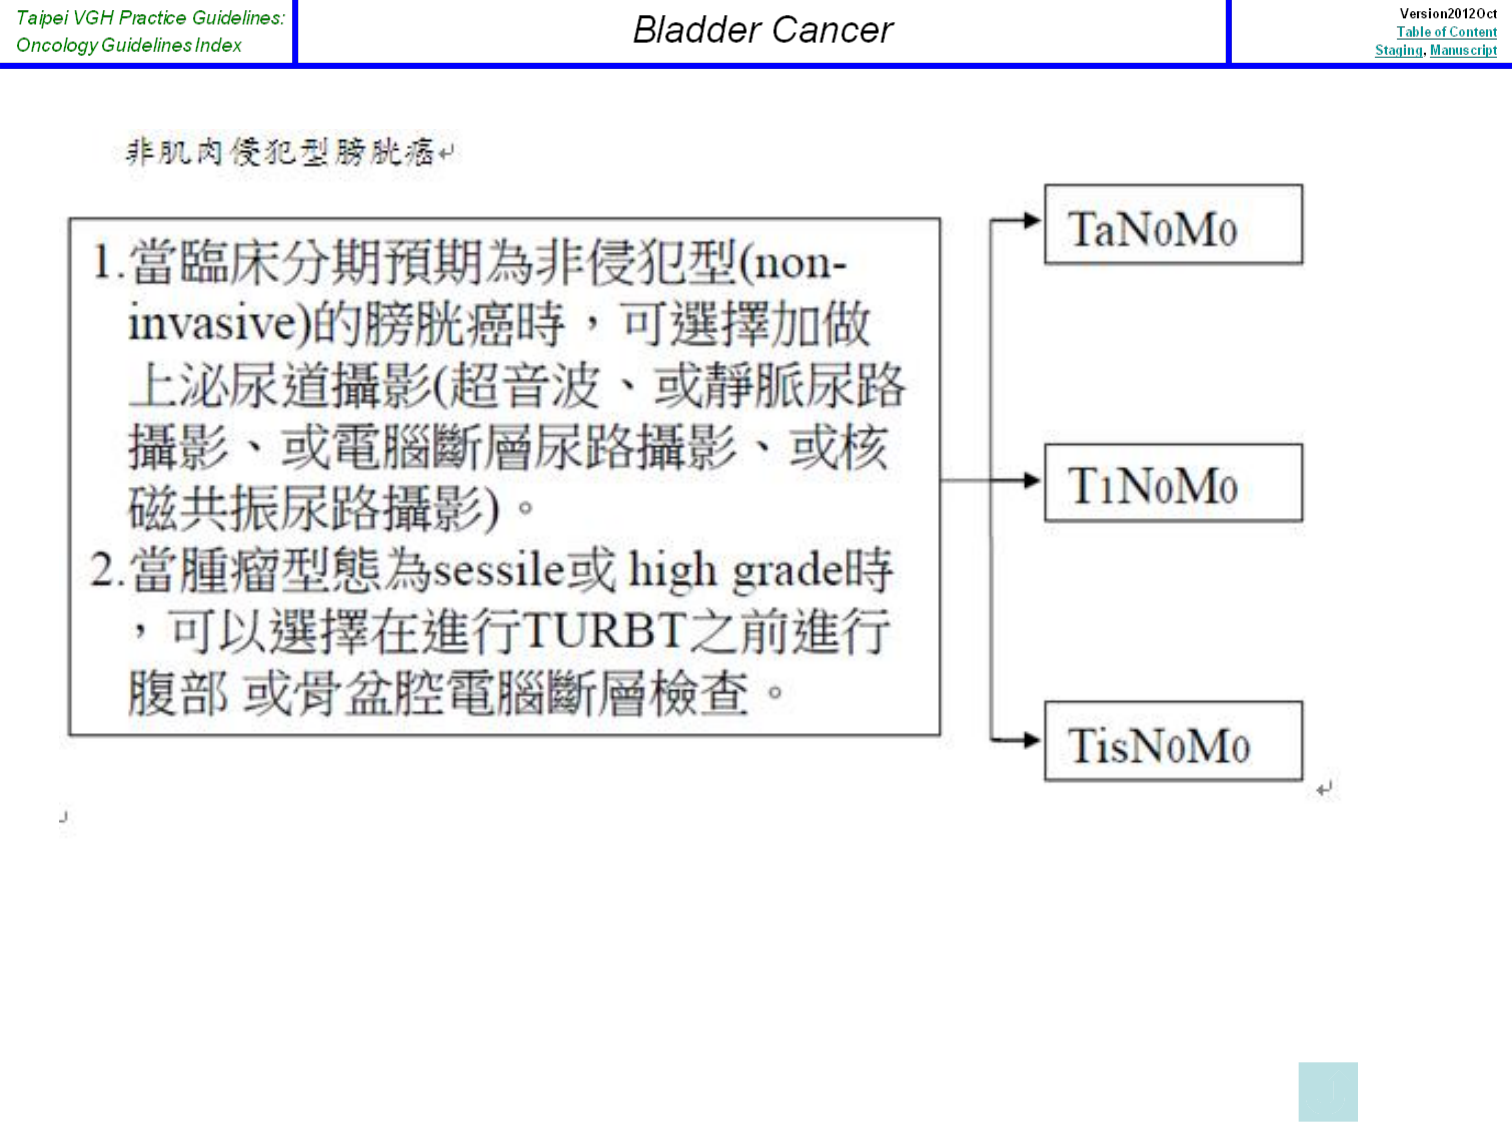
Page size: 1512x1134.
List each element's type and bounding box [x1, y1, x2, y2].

picture [59, 129, 1418, 945]
